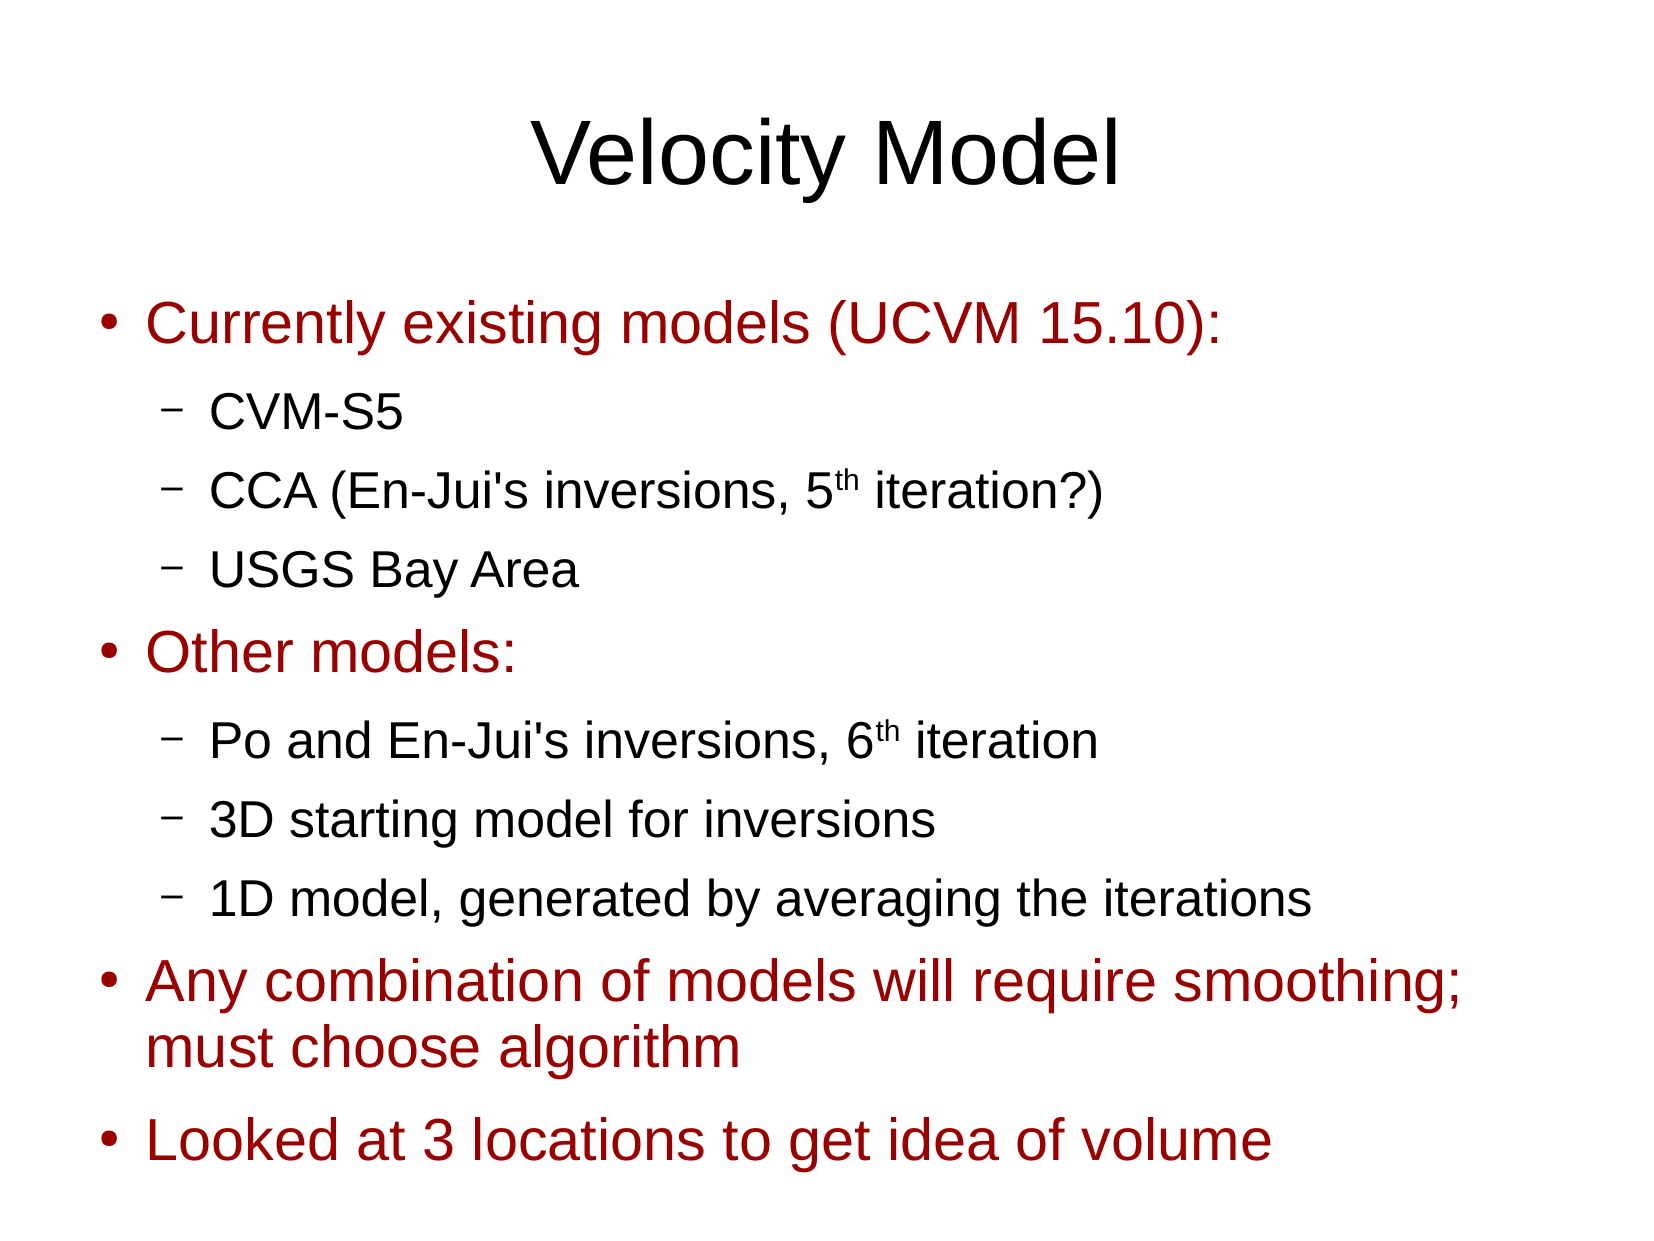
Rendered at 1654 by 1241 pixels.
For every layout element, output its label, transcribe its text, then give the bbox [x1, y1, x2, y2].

list Currently existing models (UCVM 15.10): CVM-S5 CCA (En-Jui's inversions, 5th iteration?) USGS Bay Area Other models: Po and En-Jui's inversions, 6th iteration 3D starting model for inversions 1D model, generated by averaging the iterations Any combination of models will require smoothing; must choose algorithm Looked at 3 locations to get idea of volume [82, 290, 1571, 1186]
title Velocity Model [82, 49, 1571, 257]
